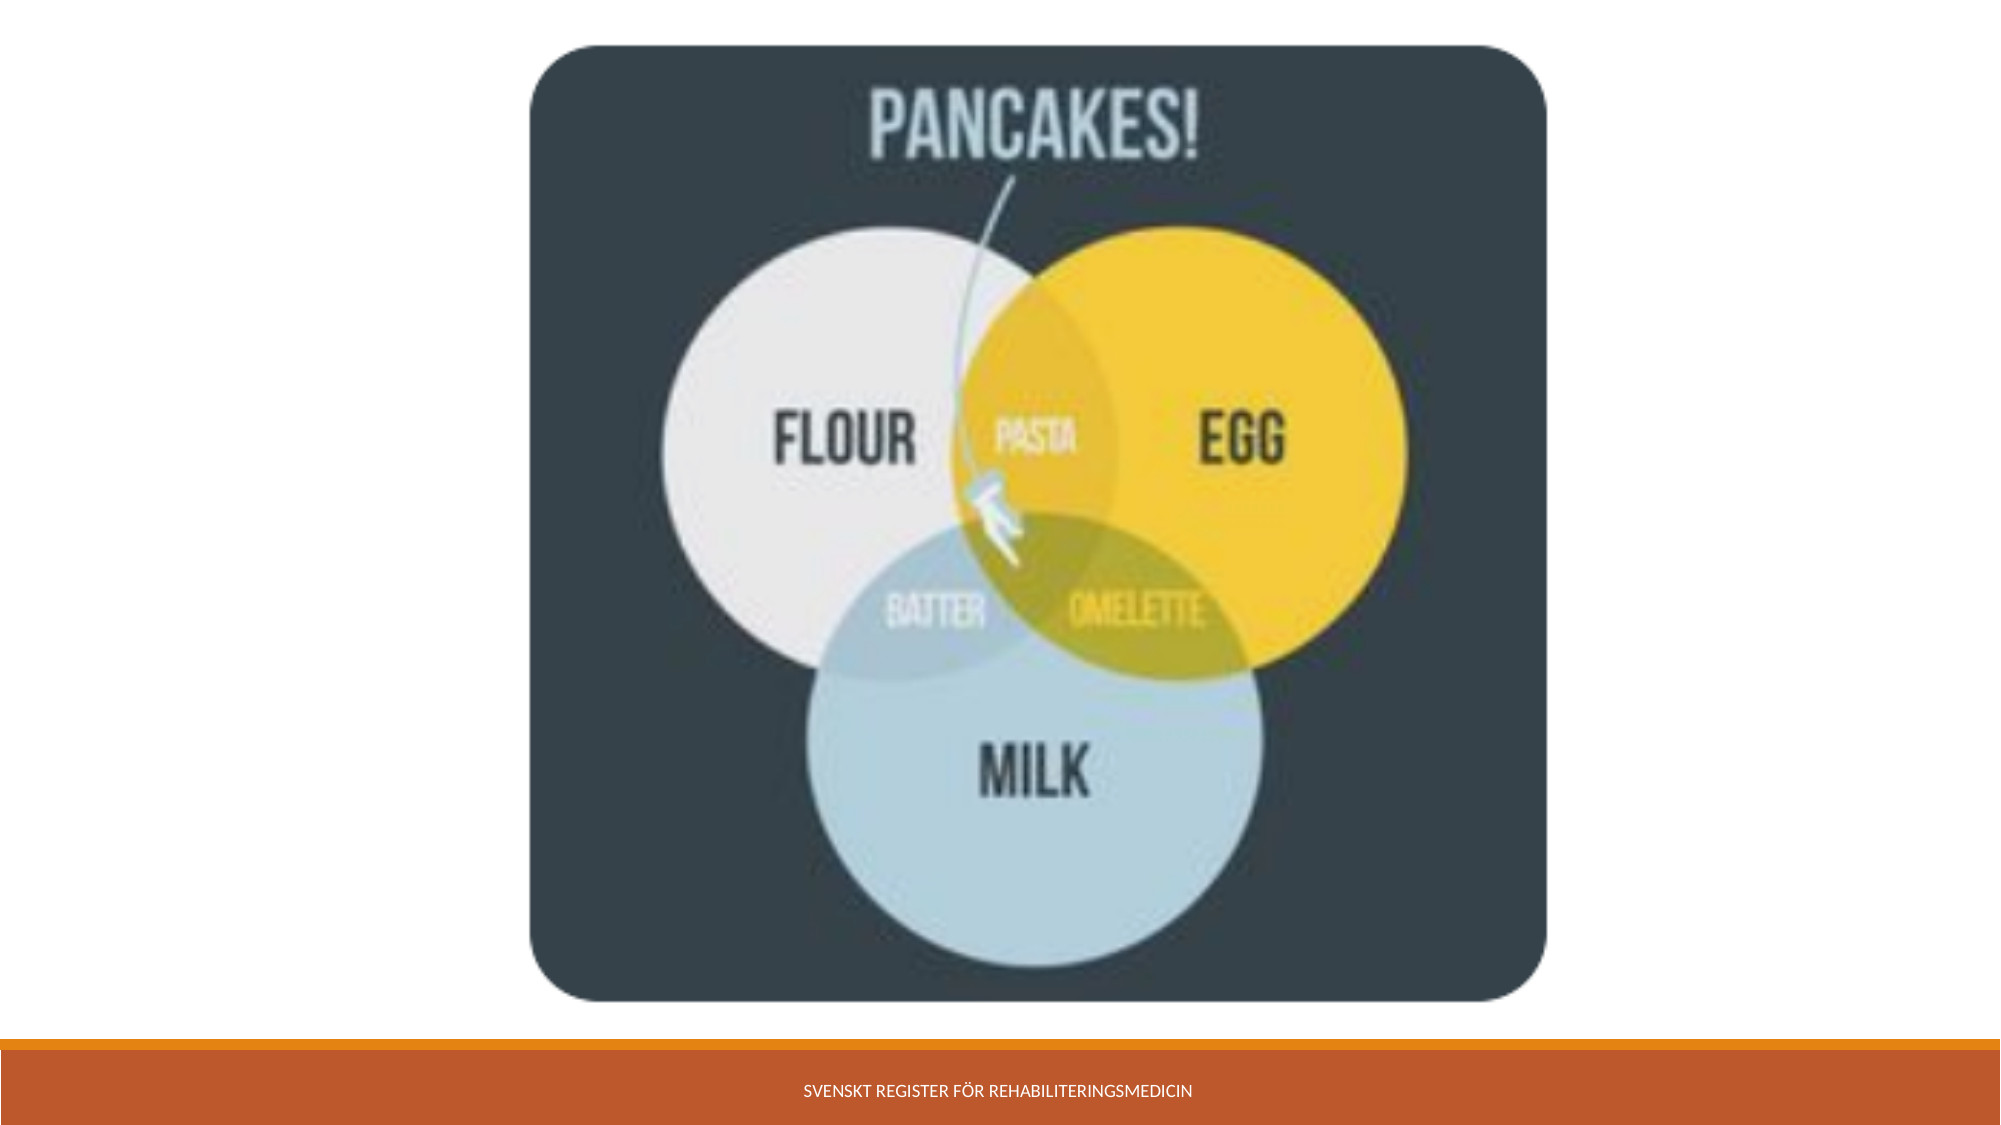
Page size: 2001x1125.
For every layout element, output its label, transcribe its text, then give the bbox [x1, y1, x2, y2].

picture [502, 35, 1565, 1017]
text_box Svenskt Register för Rehabiliteringsmedicin [604, 1059, 1396, 1120]
